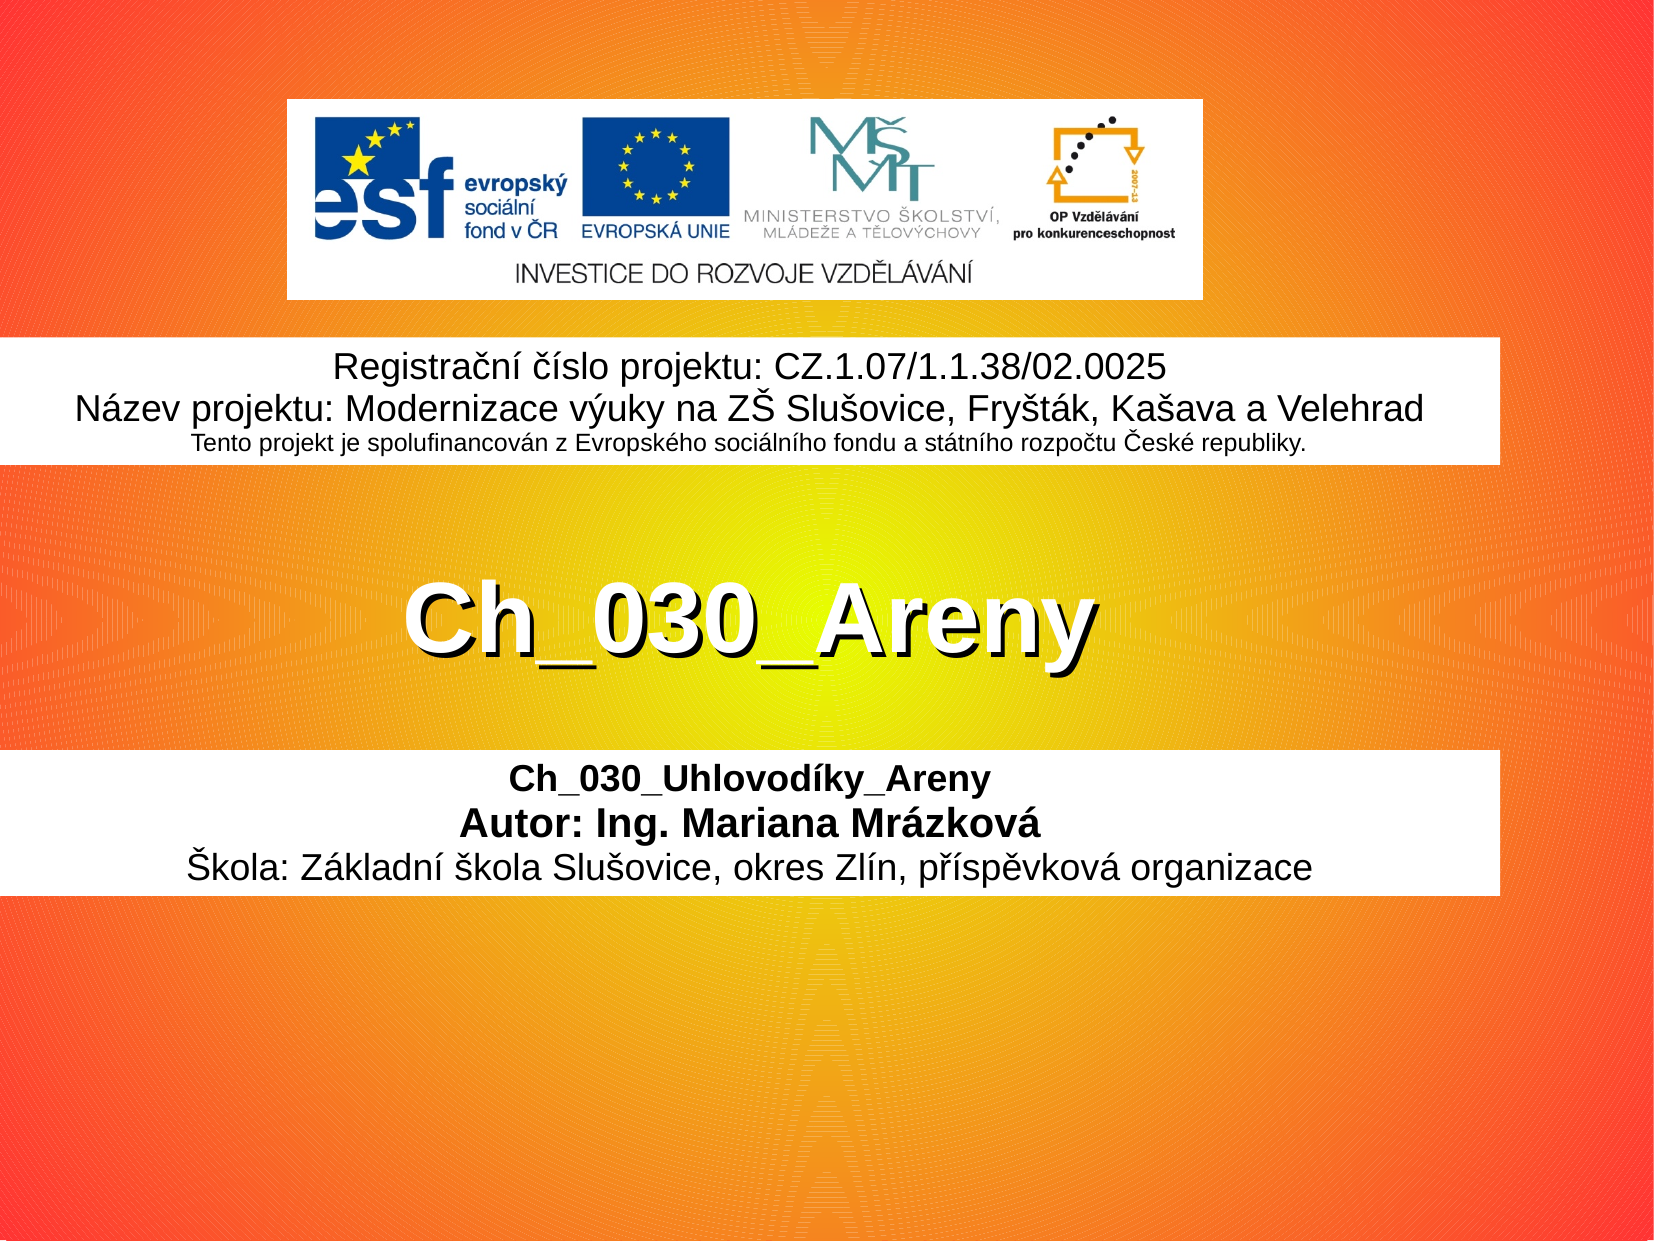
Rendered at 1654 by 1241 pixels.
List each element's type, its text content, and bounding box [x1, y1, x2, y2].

text_box Registrační číslo projektu: CZ.1.07/1.1.38/02.0025 Název projektu: Modernizace výuky na ZŠ Slušovice, Fryšták, Kašava a Velehrad Tento projekt je spolufinancován z Evropského sociálního fondu a státního rozpočtu České republiky. [0, 337, 1501, 465]
picture [287, 99, 1203, 300]
title Ch_030_Areny [112, 537, 1388, 688]
text_box Ch_030_Uhlovodíky_Areny Autor: Ing. Mariana Mrázková Škola: Základní škola Slušovice, okres Zlín, příspěvková organizace [0, 750, 1501, 896]
